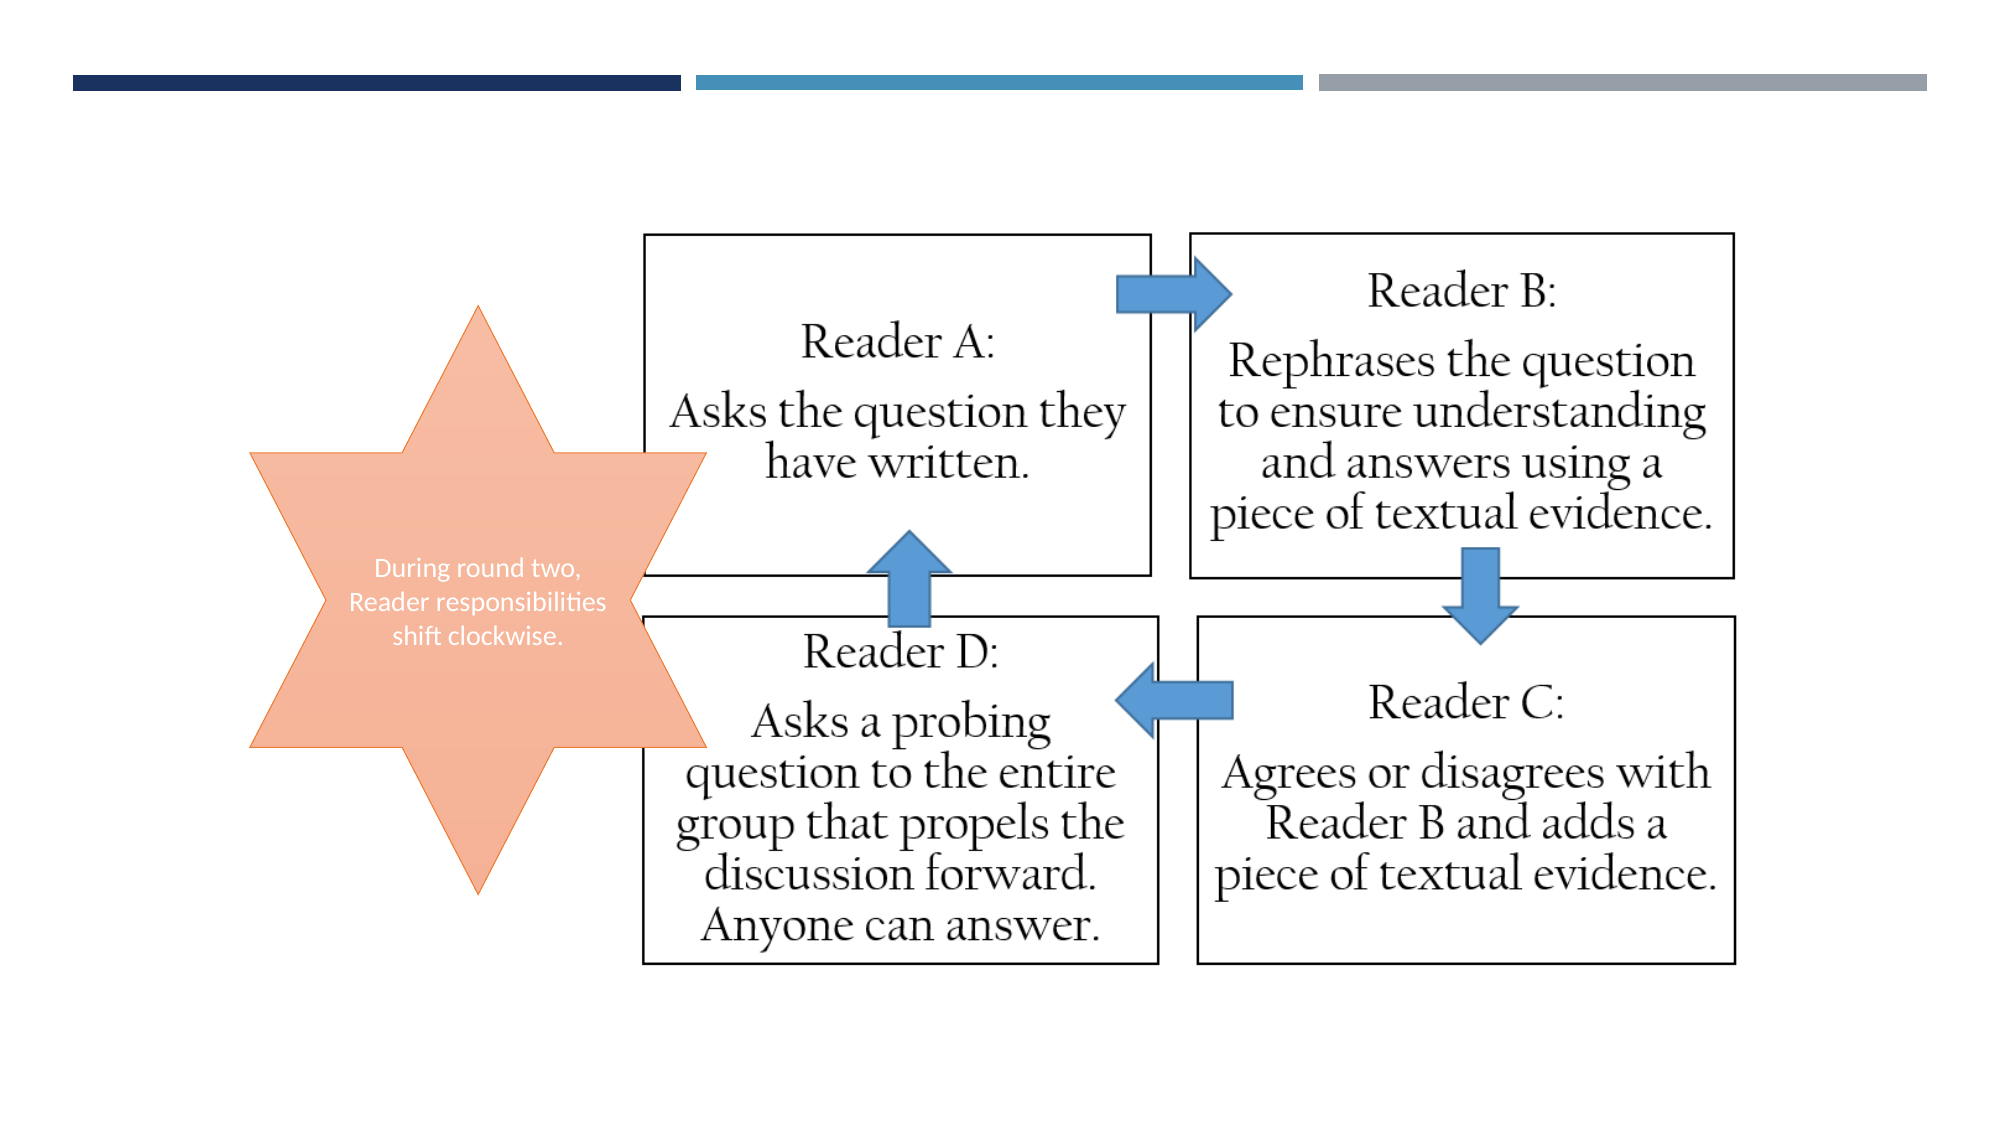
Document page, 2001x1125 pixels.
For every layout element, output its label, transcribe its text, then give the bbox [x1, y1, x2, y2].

text_box During round two, Reader responsibilities shift clockwise. [249, 305, 707, 895]
picture [636, 215, 1750, 985]
